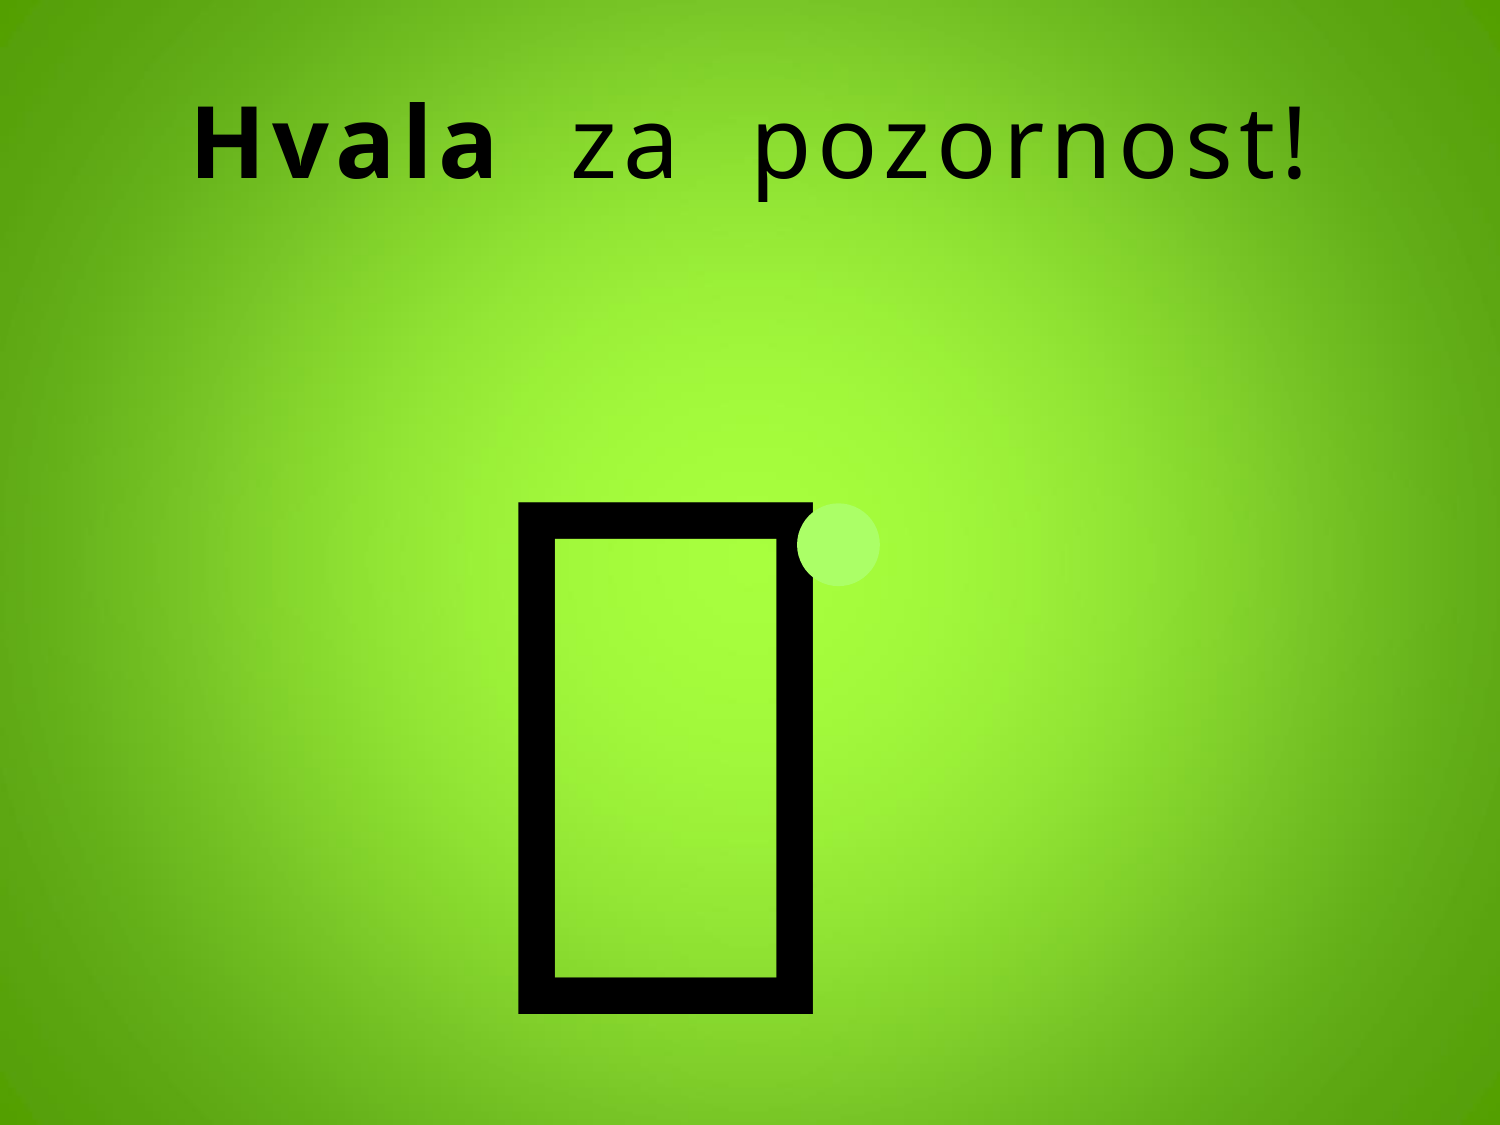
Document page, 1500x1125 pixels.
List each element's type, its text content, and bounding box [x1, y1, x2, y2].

list  [112, 290, 1463, 1024]
text_box [797, 503, 880, 587]
picture [0, 0, 1500, 1125]
title Hvala za pozornost! [75, 45, 1425, 233]
